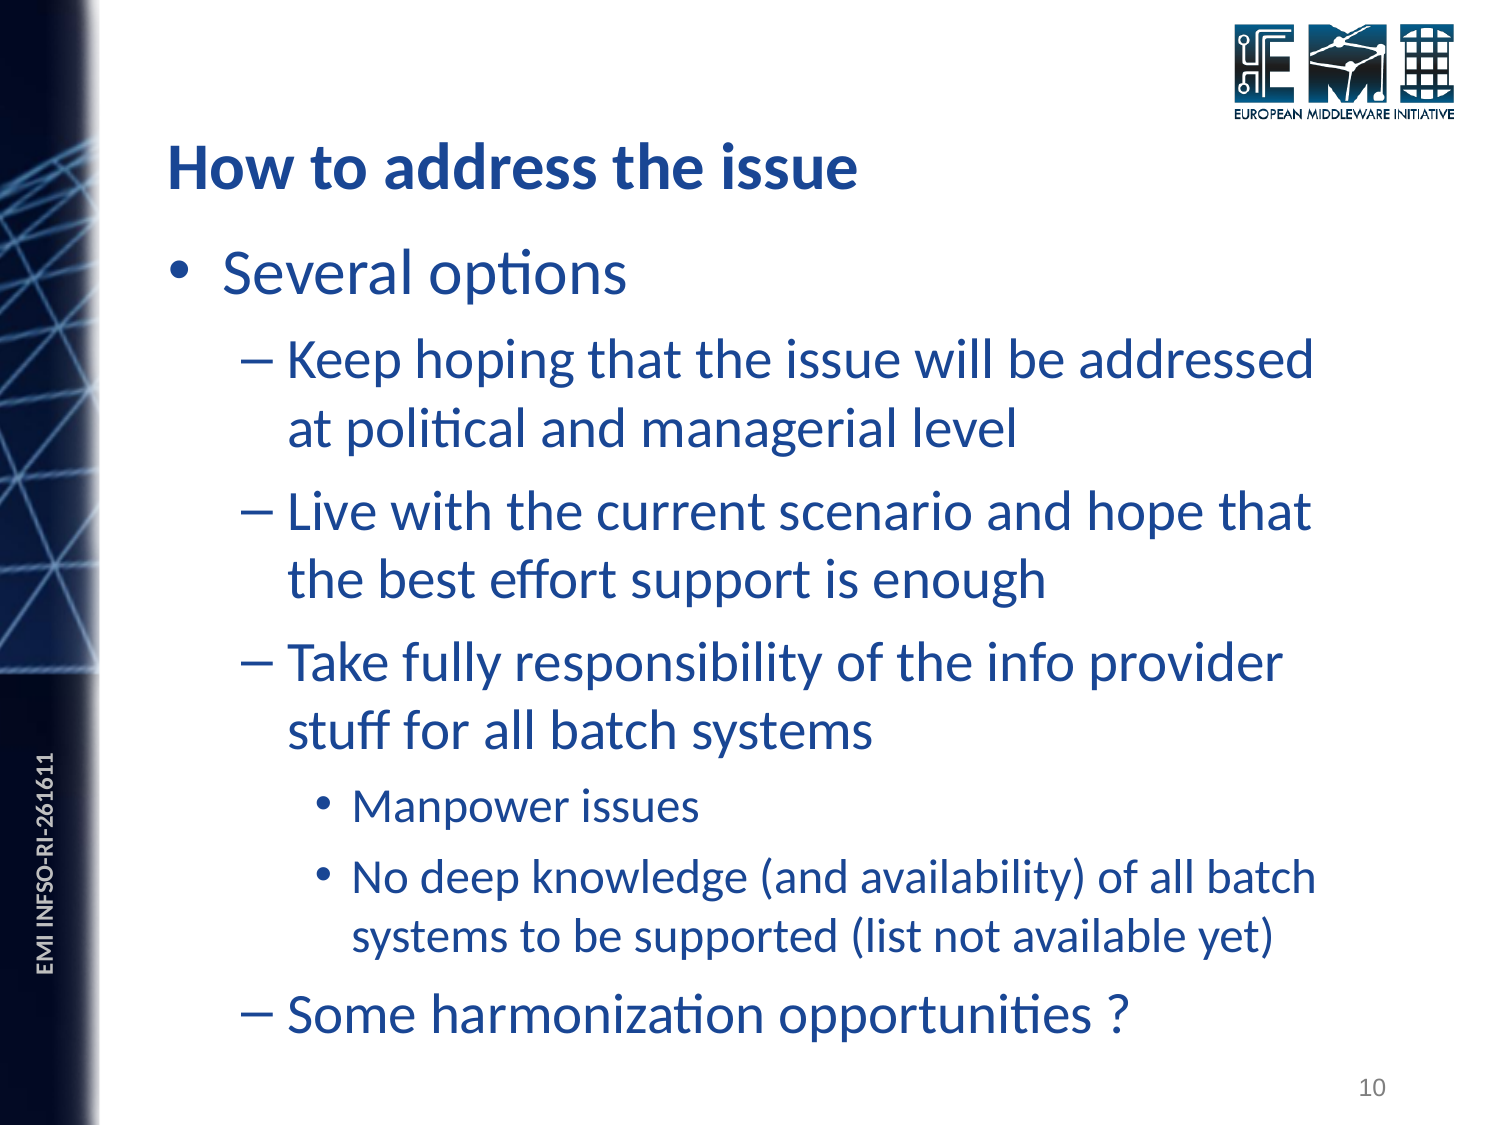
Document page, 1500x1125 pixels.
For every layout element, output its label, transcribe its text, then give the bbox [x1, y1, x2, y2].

text_box How to address the issue [153, 115, 1200, 211]
picture [1185, 8, 1500, 140]
list Several options Keep hoping that the issue will be addressed at political and managerial level Live with the current scenario and hope that the best effort support is enough Take fully responsibility of the info provider stuff for all batch systems Manpower issues No deep knowledge (and availability) of all batch systems to be supported (list not available yet) Some harmonization opportunities ? [153, 221, 1381, 1053]
picture [0, 0, 111, 1125]
text_box <number> [1343, 1063, 1426, 1123]
